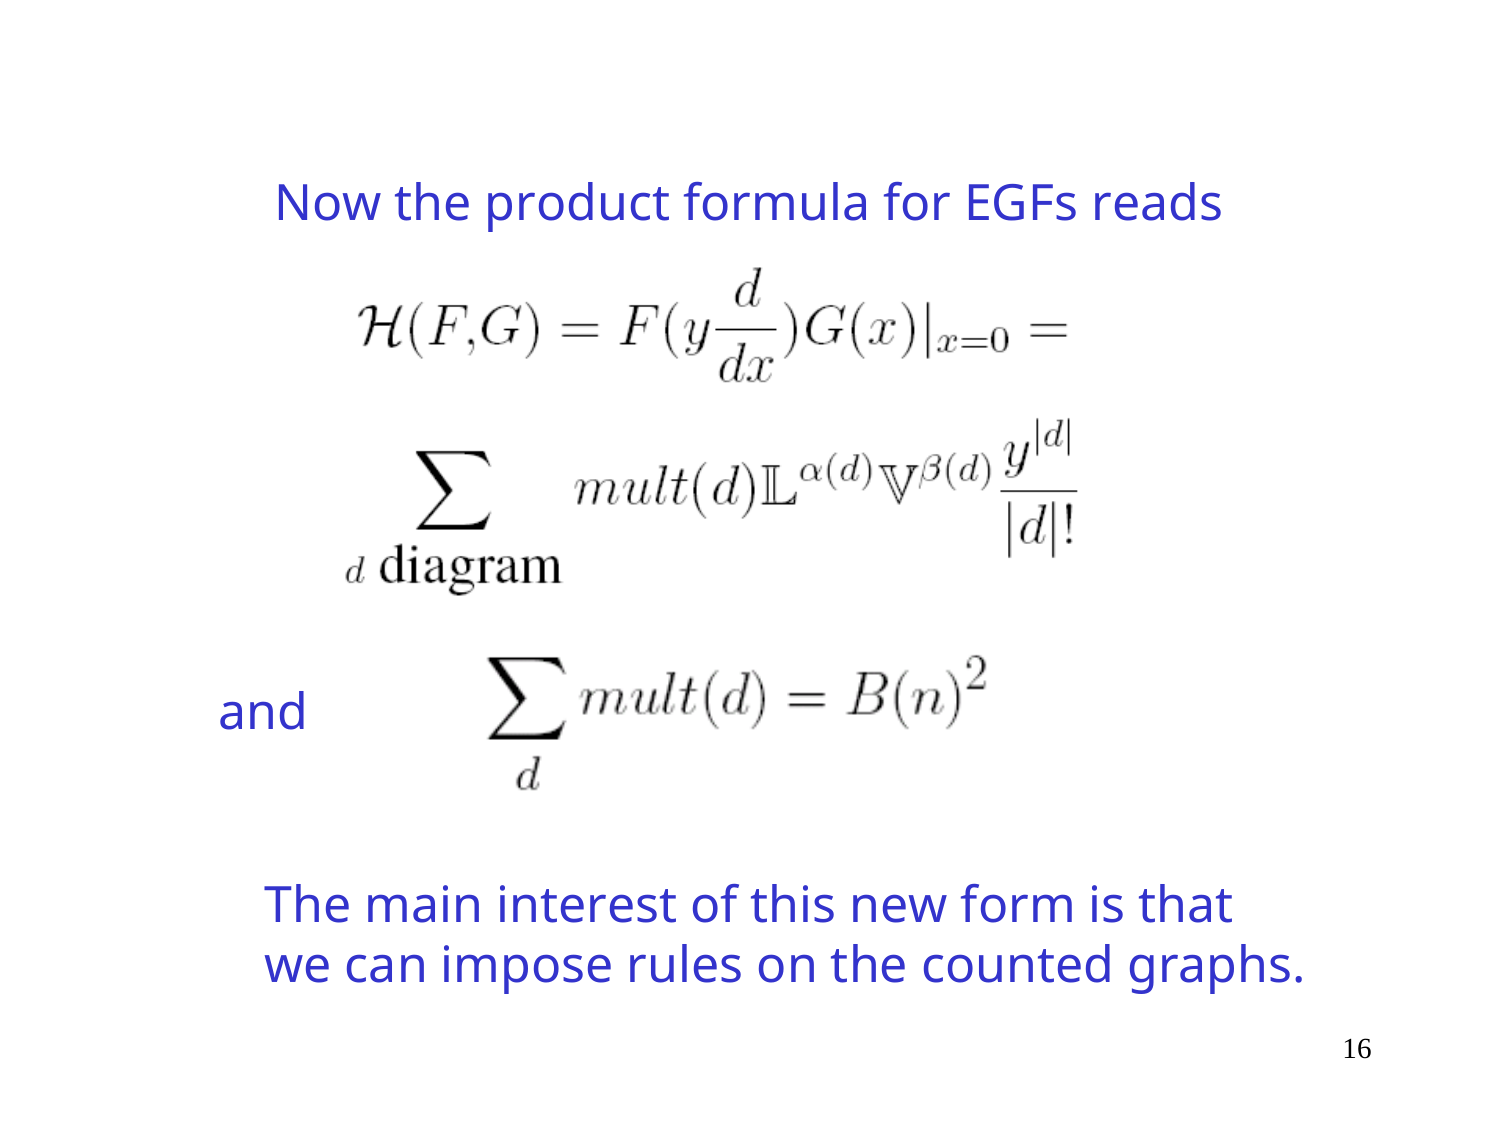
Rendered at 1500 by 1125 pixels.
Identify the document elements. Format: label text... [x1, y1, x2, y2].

text_box and [204, 662, 337, 748]
picture [324, 249, 1101, 613]
text_box Now the product formula for EGFs reads [259, 162, 1239, 238]
text_box The main interest of this new form is that we can impose rules on the counted graphs. [249, 865, 1322, 1001]
picture [425, 637, 1026, 803]
